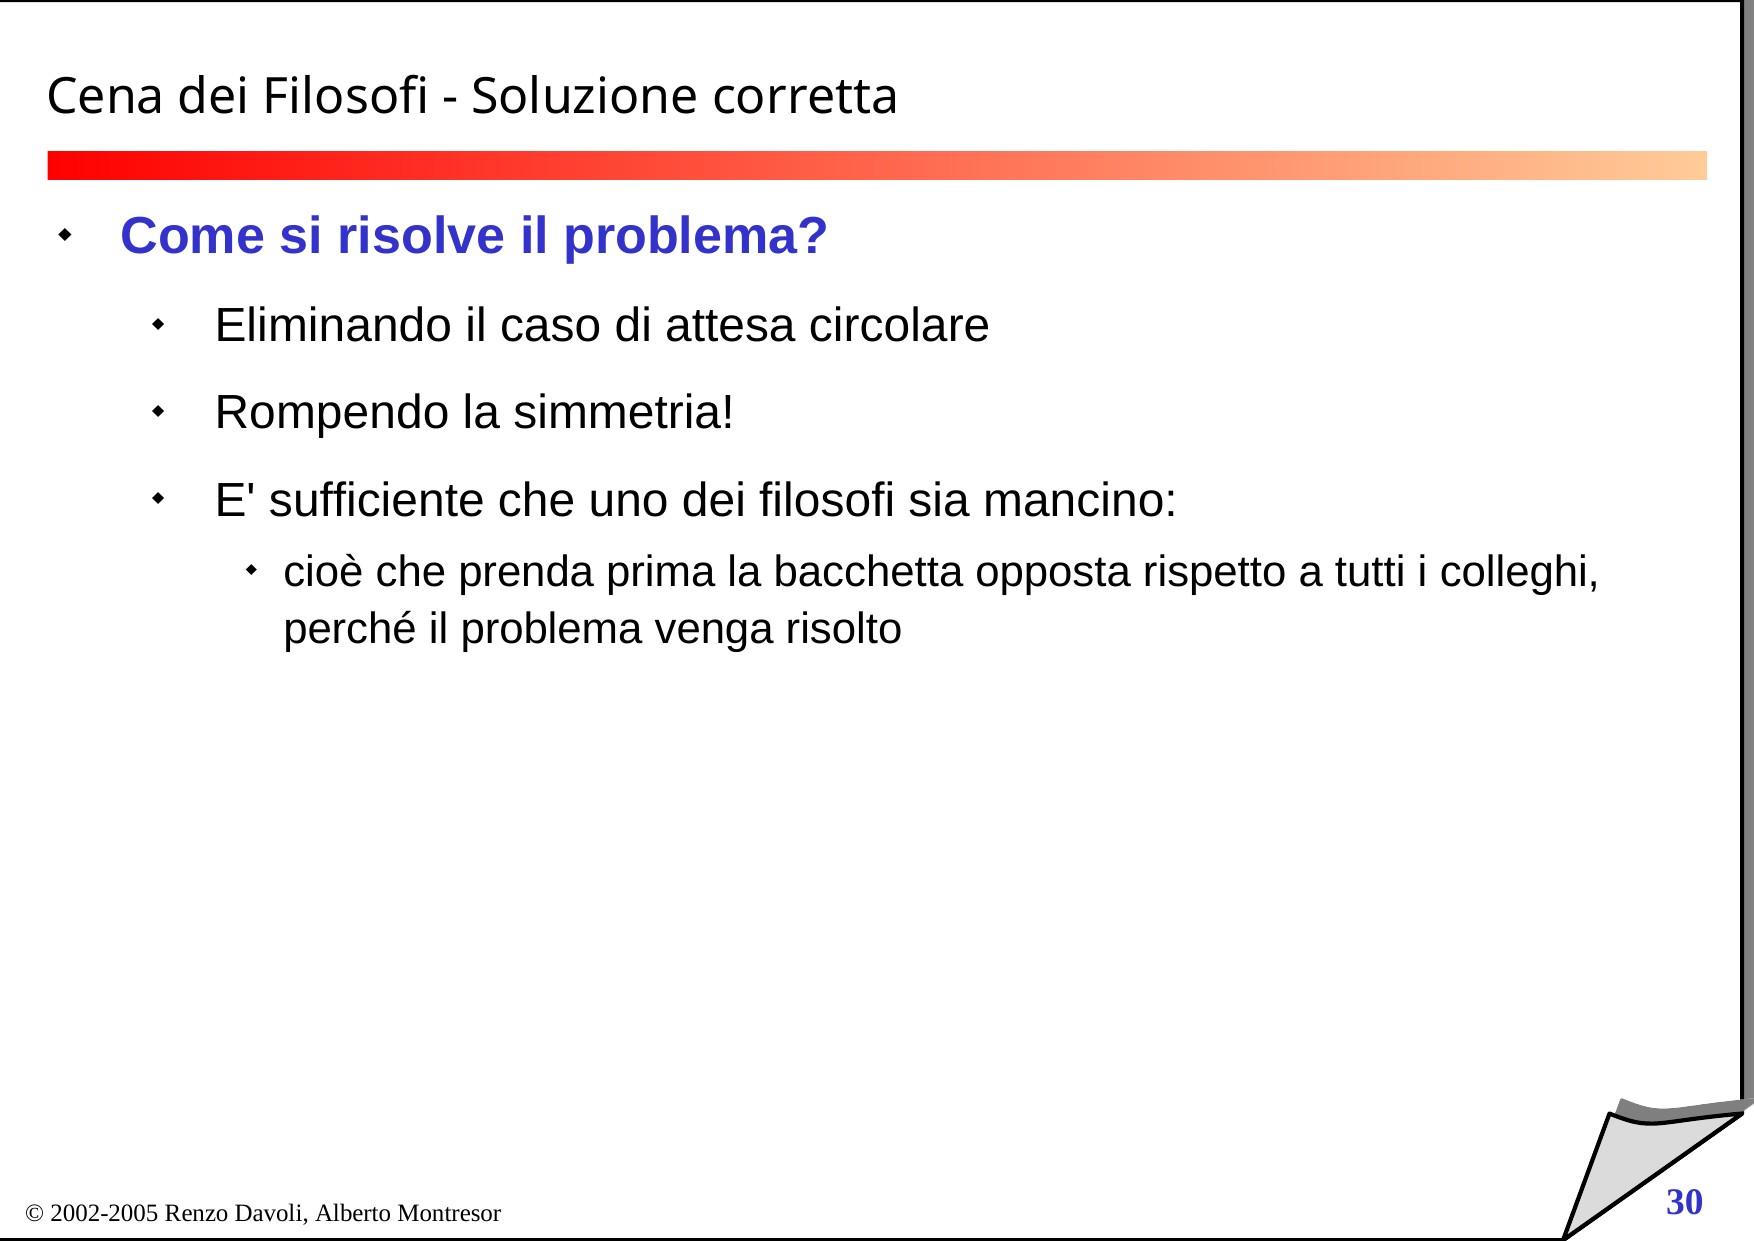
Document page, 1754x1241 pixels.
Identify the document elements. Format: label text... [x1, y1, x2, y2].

title Cena dei Filosofi - Soluzione corretta [46, 49, 1720, 144]
list Come si risolve il problema? Eliminando il caso di attesa circolare Rompendo la simmetria! E' sufficiente che uno dei filosofi sia mancino: cioè che prenda prima la bacchetta opposta rispetto a tutti i colleghi, perché il problema venga risolto [58, 206, 1696, 815]
